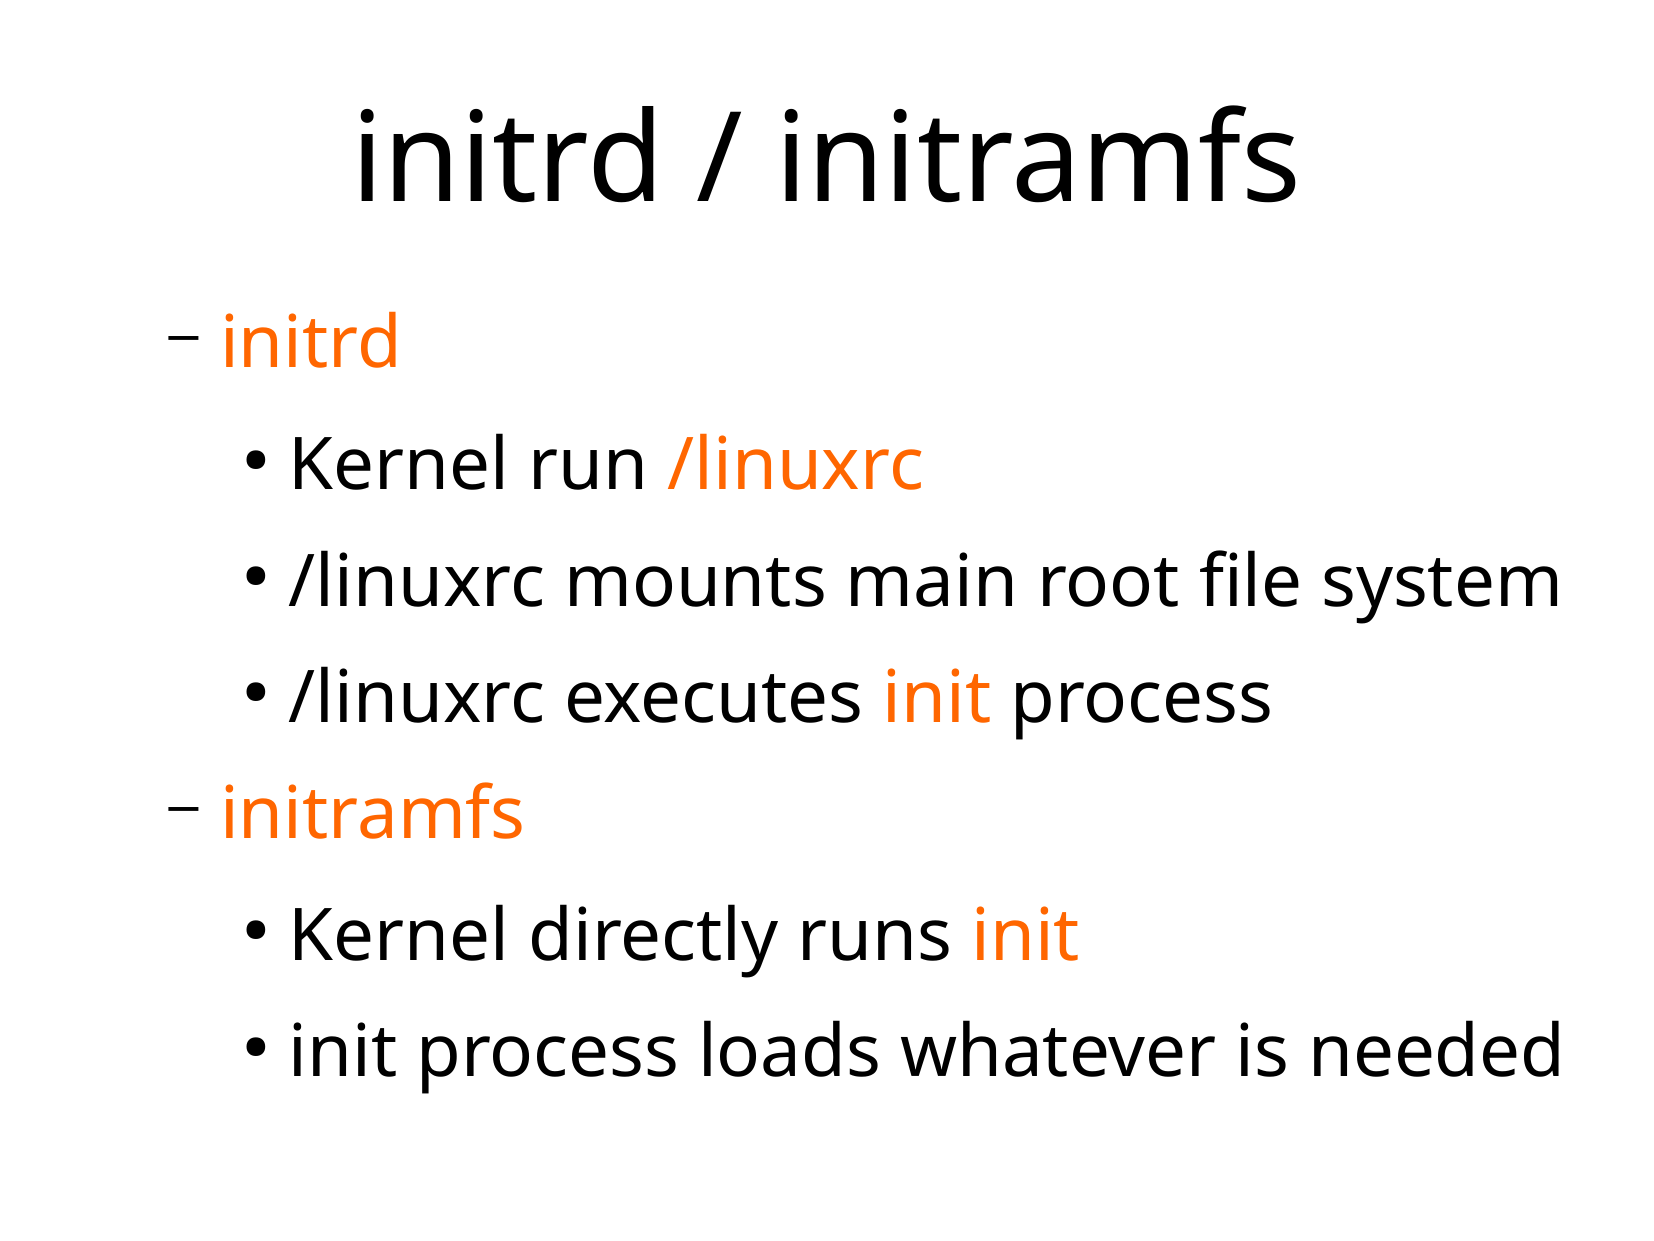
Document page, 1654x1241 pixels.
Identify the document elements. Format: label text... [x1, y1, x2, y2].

list initrd Kernel run /linuxrc /linuxrc mounts main root file system /linuxrc executes init process initramfs Kernel directly runs init init process loads whatever is needed [82, 290, 1571, 1126]
title initrd / initramfs [82, 49, 1571, 257]
